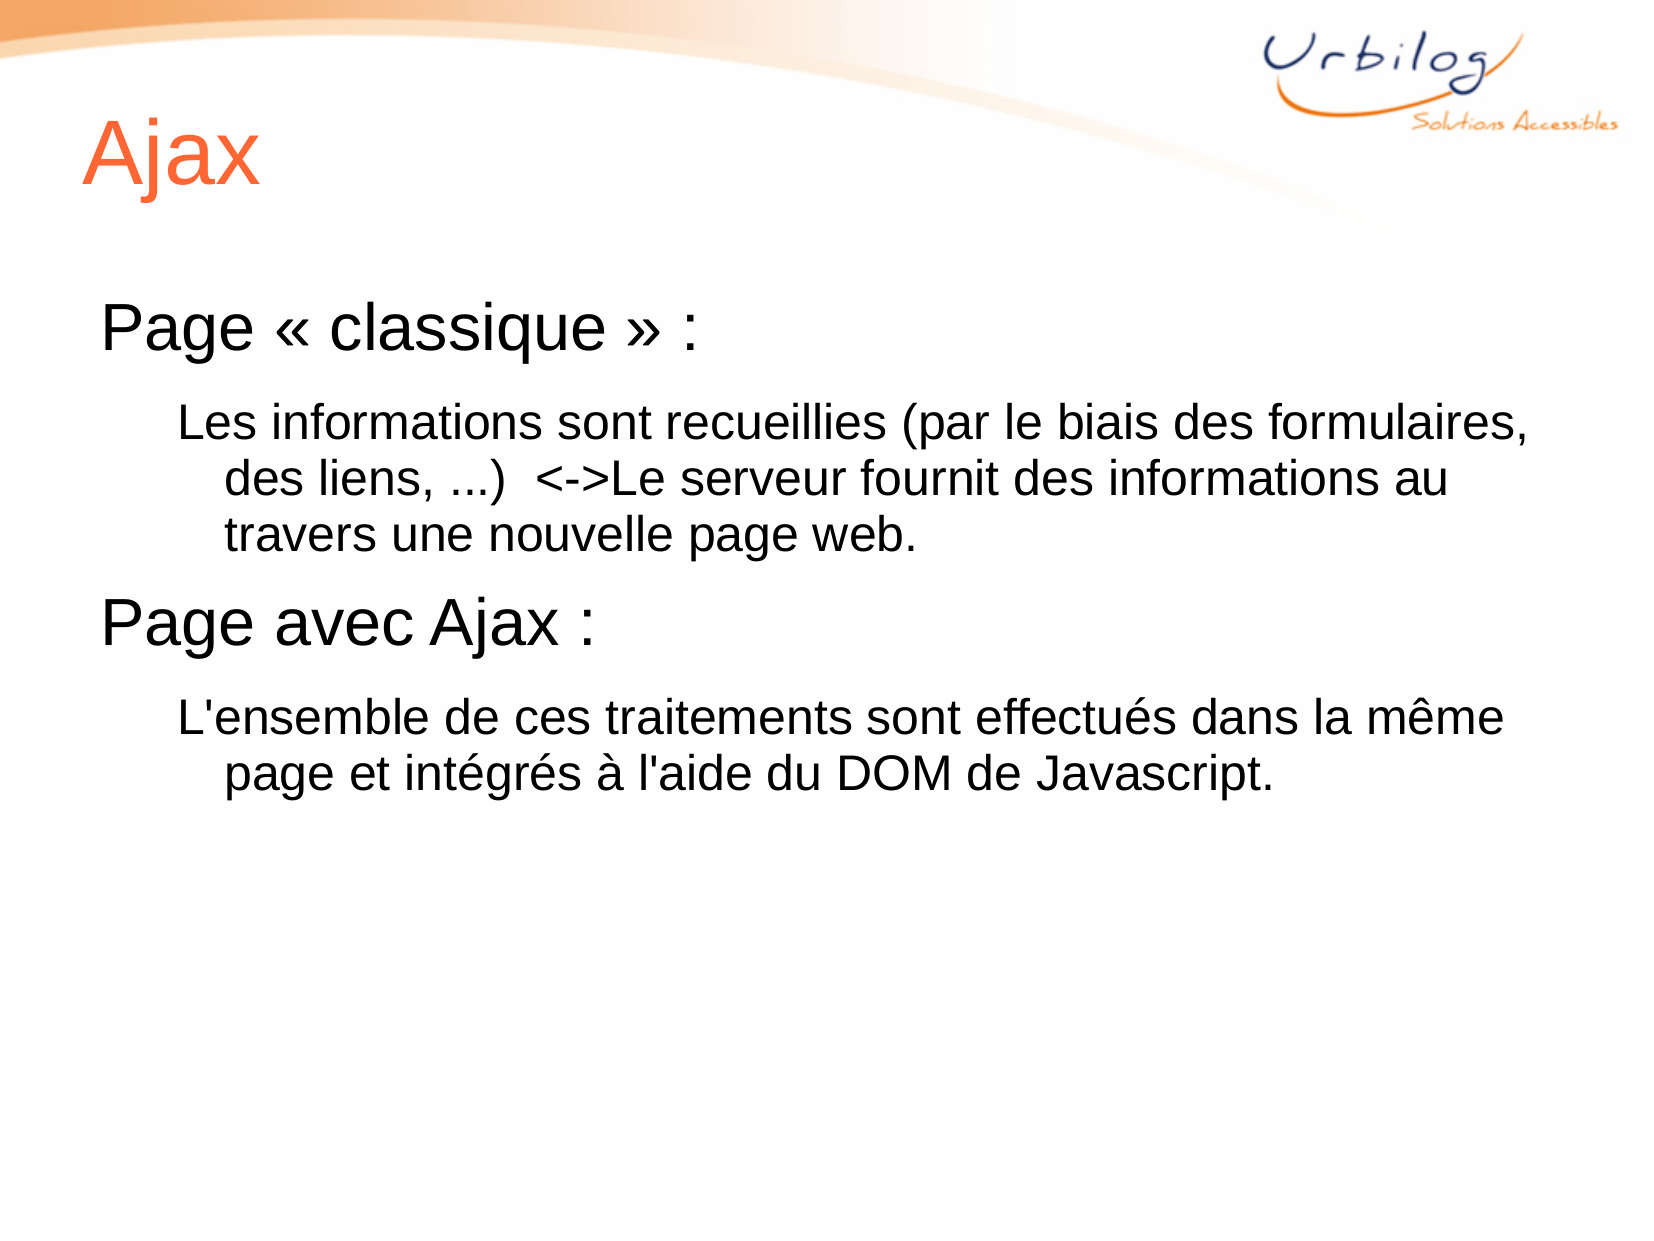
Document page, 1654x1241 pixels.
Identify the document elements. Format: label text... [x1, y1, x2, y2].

picture [0, 0, 1654, 1241]
list Page « classique » : Les informations sont recueillies (par le biais des formulaires, des liens, ...) <->Le serveur fournit des informations au travers une nouvelle page web. Page avec Ajax : L'ensemble de ces traitements sont effectués dans la même page et intégrés à l'aide du DOM de Javascript. [82, 290, 1571, 1094]
title Ajax [82, 49, 1571, 257]
